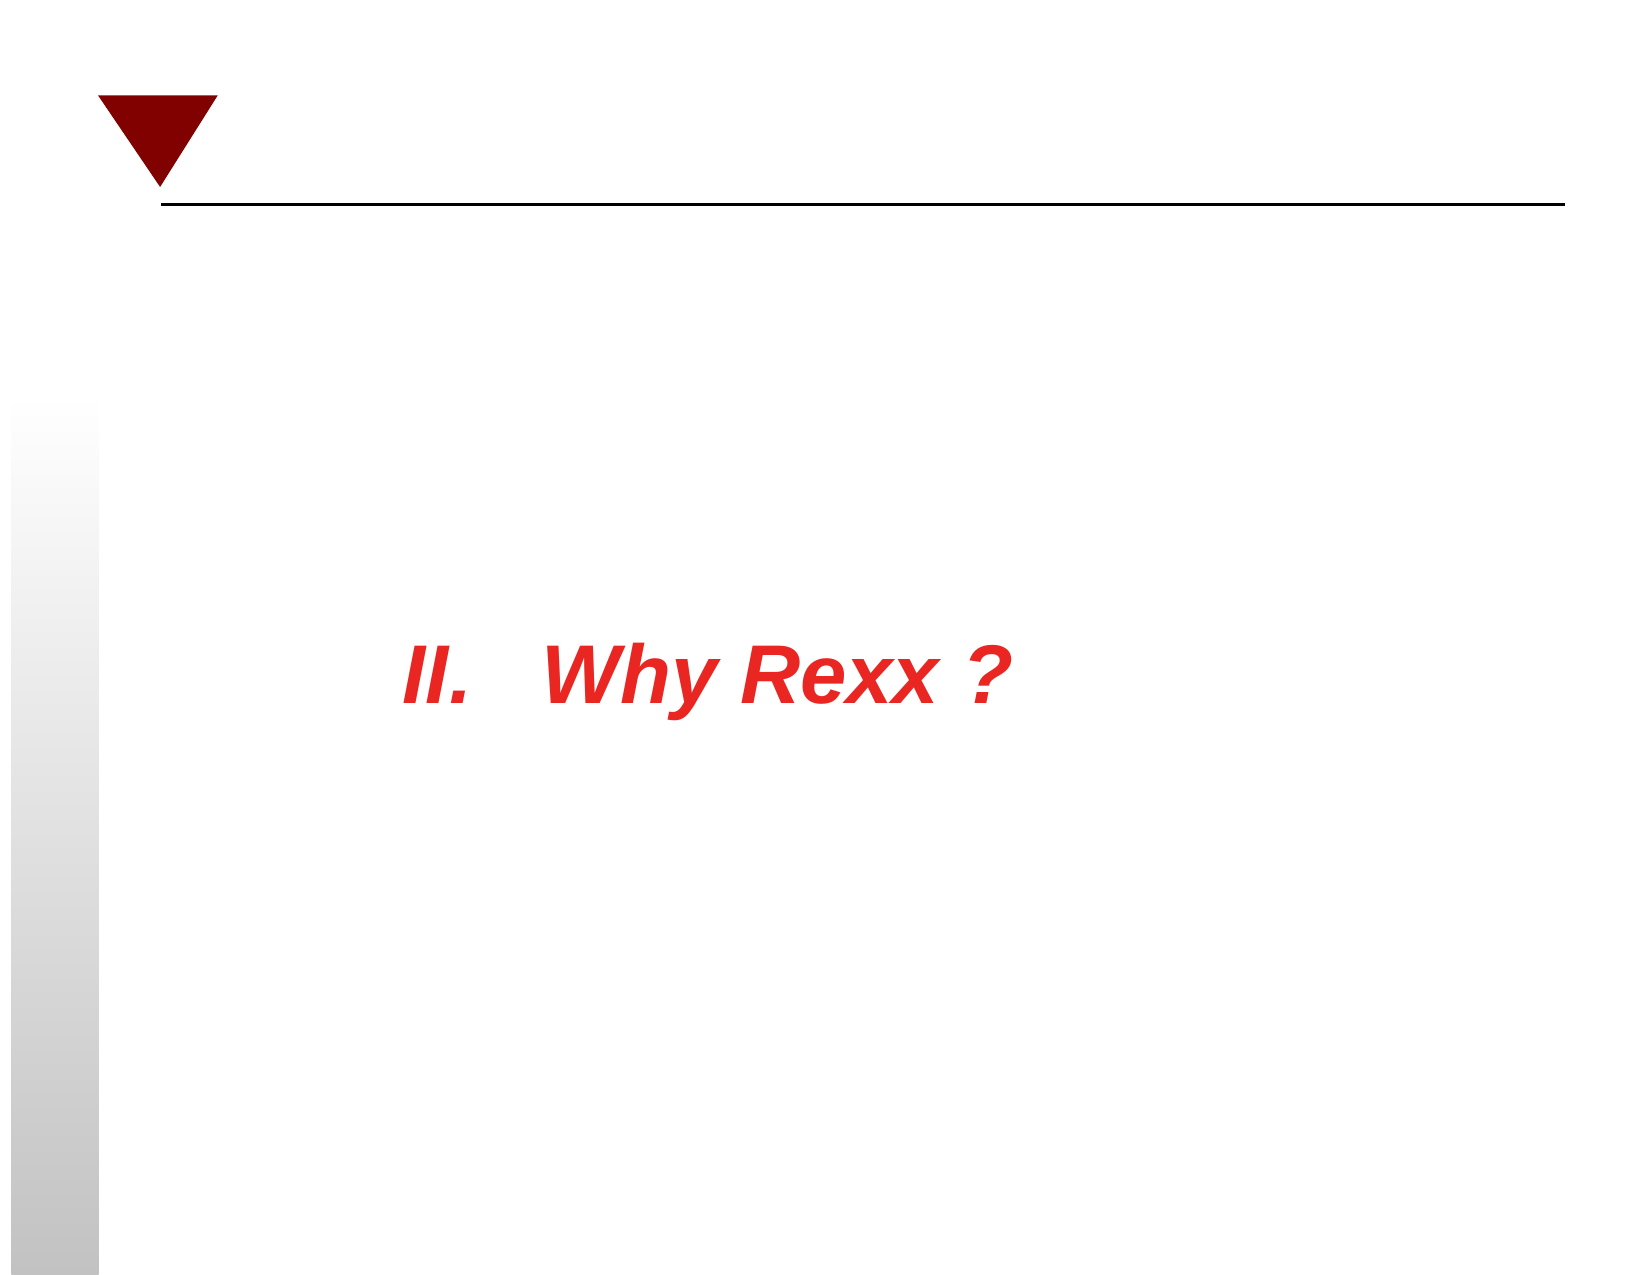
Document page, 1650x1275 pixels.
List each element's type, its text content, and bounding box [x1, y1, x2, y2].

text_box [11, 396, 99, 1275]
text_box II. Why Rexx ? [387, 612, 1029, 728]
text_box [98, 95, 218, 187]
